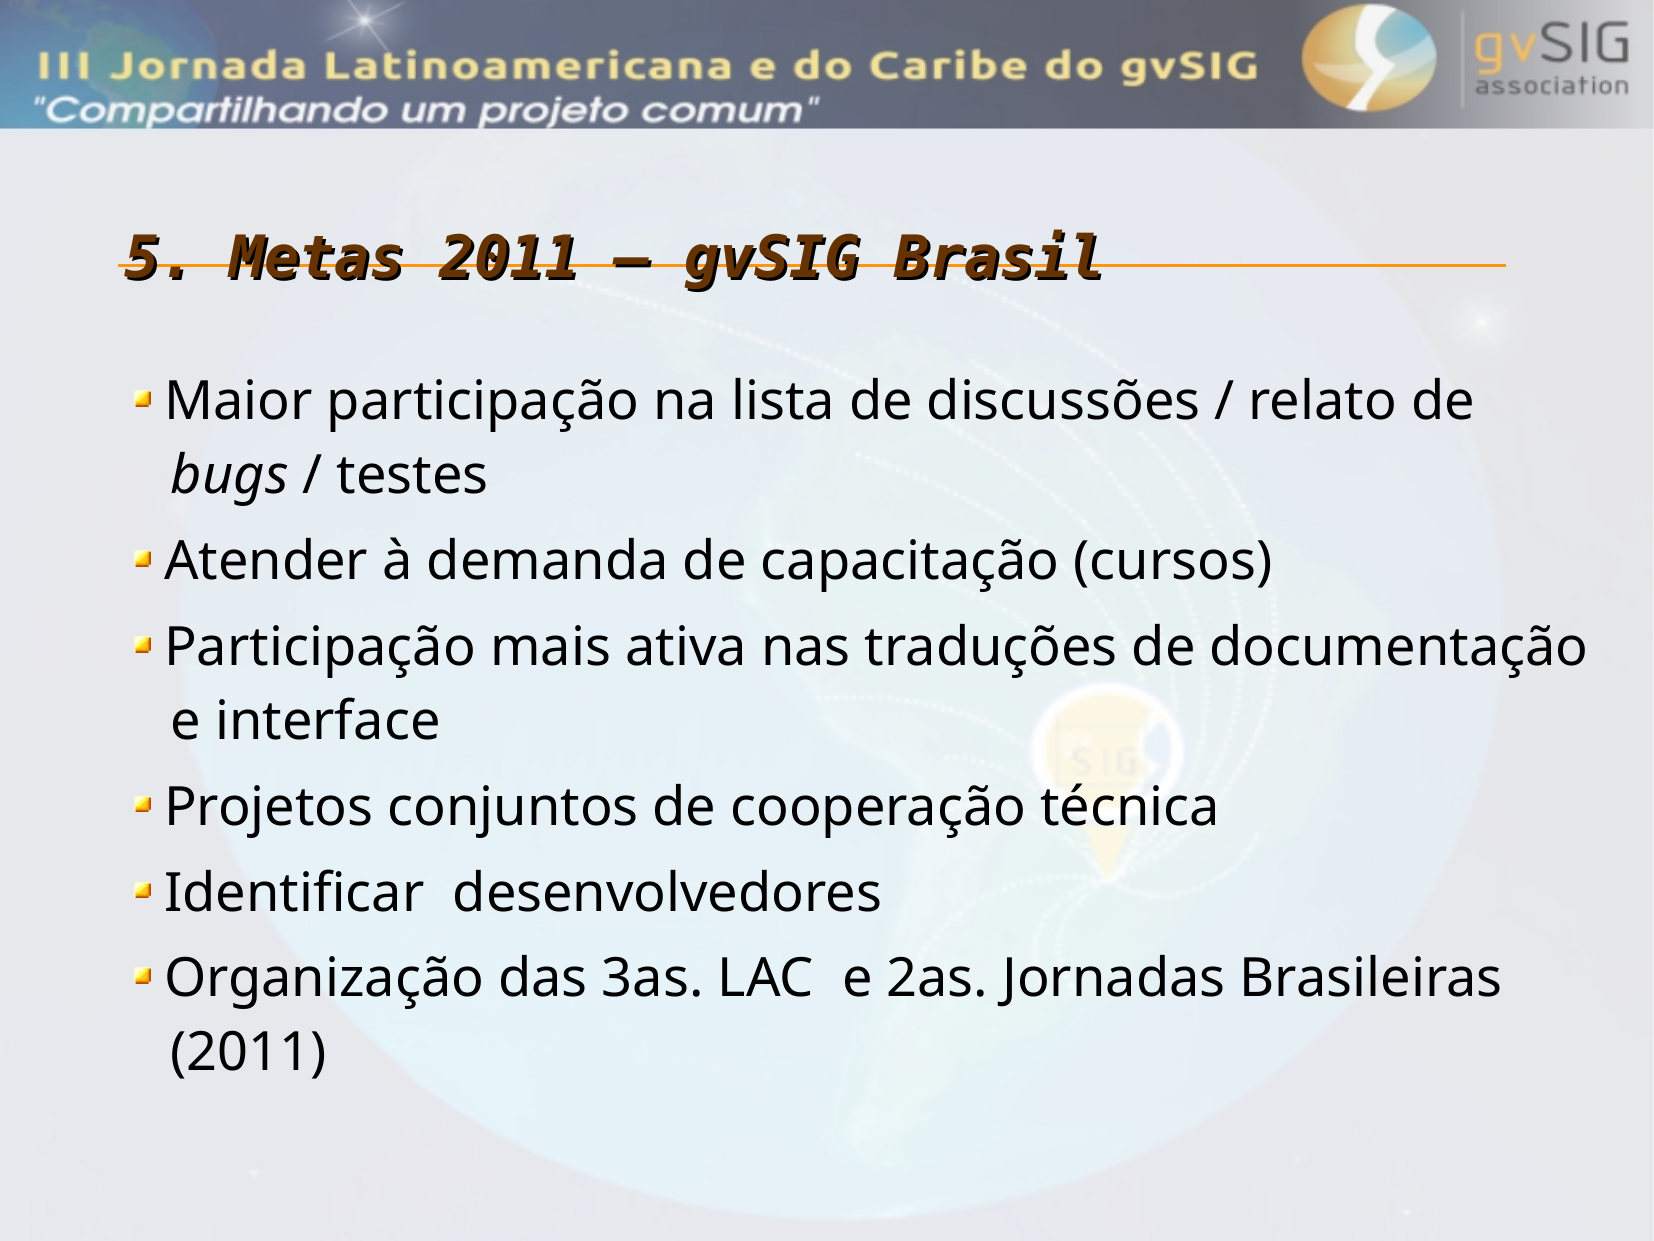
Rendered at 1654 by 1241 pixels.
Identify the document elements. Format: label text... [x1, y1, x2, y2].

text_box Maior participação na lista de discussões / relato de bugs / testes Atender à demanda de capacitação (cursos) Participação mais ativa nas traduções de documentação e interface Projetos conjuntos de cooperação técnica Identificar desenvolvedores Organização das 3as. LAC e 2as. Jornadas Brasileiras (2011) [88, 354, 1642, 1118]
text_box 5. Metas 2011 – gvSIG Brasil [109, 182, 1536, 266]
picture [0, 0, 1654, 1241]
